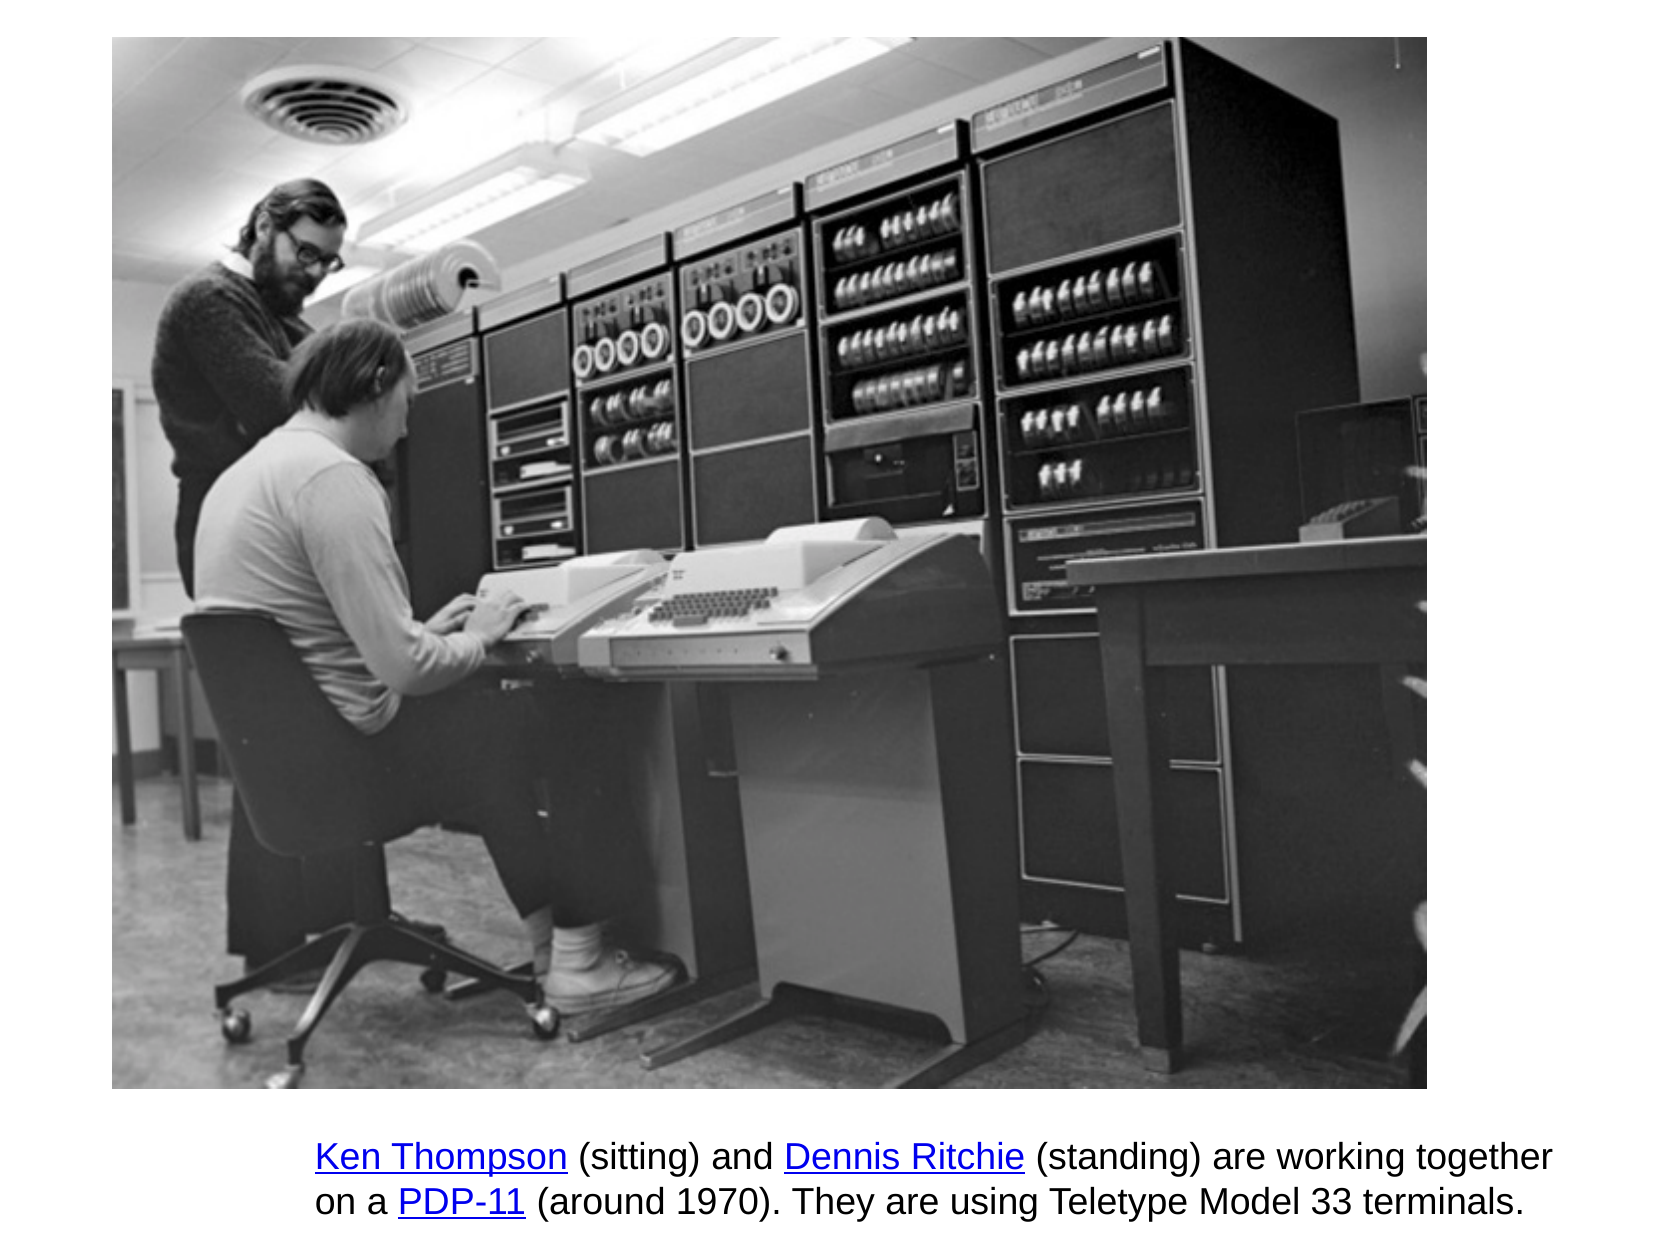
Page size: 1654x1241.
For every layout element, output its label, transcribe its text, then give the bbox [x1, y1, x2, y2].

picture [112, 37, 1427, 1089]
text_box Ken Thompson (sitting) and Dennis Ritchie (standing) are working together on a PDP-11 (around 1970). They are using Teletype Model 33 terminals. [299, 1125, 1575, 1224]
